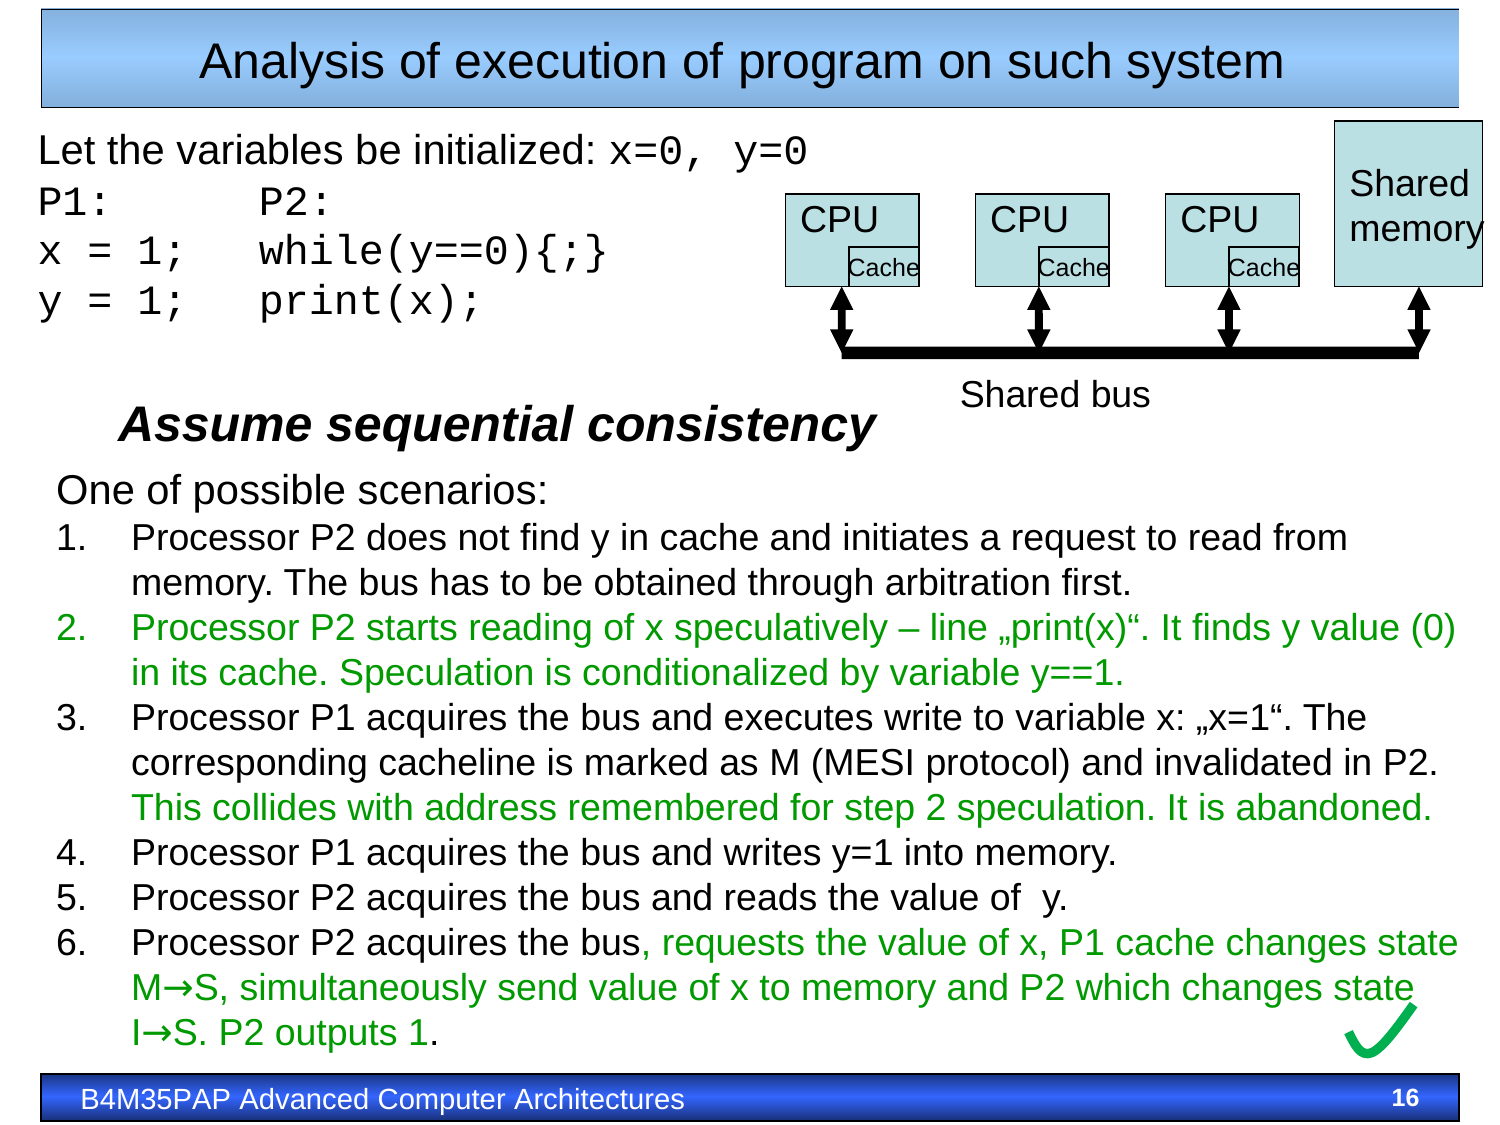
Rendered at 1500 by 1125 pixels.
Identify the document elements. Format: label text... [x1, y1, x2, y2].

text_box Shared bus [945, 363, 1166, 423]
text_box Cache [1228, 246, 1300, 287]
text_box One of possible scenarios: Processor P2 does not find y in cache and initiates a request to read from memory. The bus has to be obtained through arbitration first. Processor P2 starts reading of x speculatively – line „print(x)“. It finds y value (0) in its cache. Speculation is conditionalized by variable y==1. Processor P1 acquires the bus and executes write to variable x: „x=1“. The corresponding cacheline is marked as M (MESI protocol) and invalidated in P2. This collides with address remembered for step 2 speculation. It is abandoned. Processor P1 acquires the bus and writes y=1 into memory. Processor P2 acquires the bus and reads the value of y. Processor P2 acquires the bus, requests the value of x, P1 cache changes state M→S, simultaneously send value of x to memory and P2 which changes state I→S. P2 outputs 1. [41, 455, 1500, 1061]
text_box Let the variables be initialized: x=0, y=0 P1: P2: x = 1; while(y==0){;} y = 1; print(x); [22, 115, 1043, 331]
text_box Assume sequential consistency [103, 384, 906, 459]
text_box CPU [1165, 193, 1300, 287]
title Analysis of execution of program on such system [41, 8, 1459, 108]
text_box Cache [1043, 246, 1110, 287]
text_box CPU [1043, 193, 1110, 246]
text_box Shared memory [1334, 120, 1483, 287]
